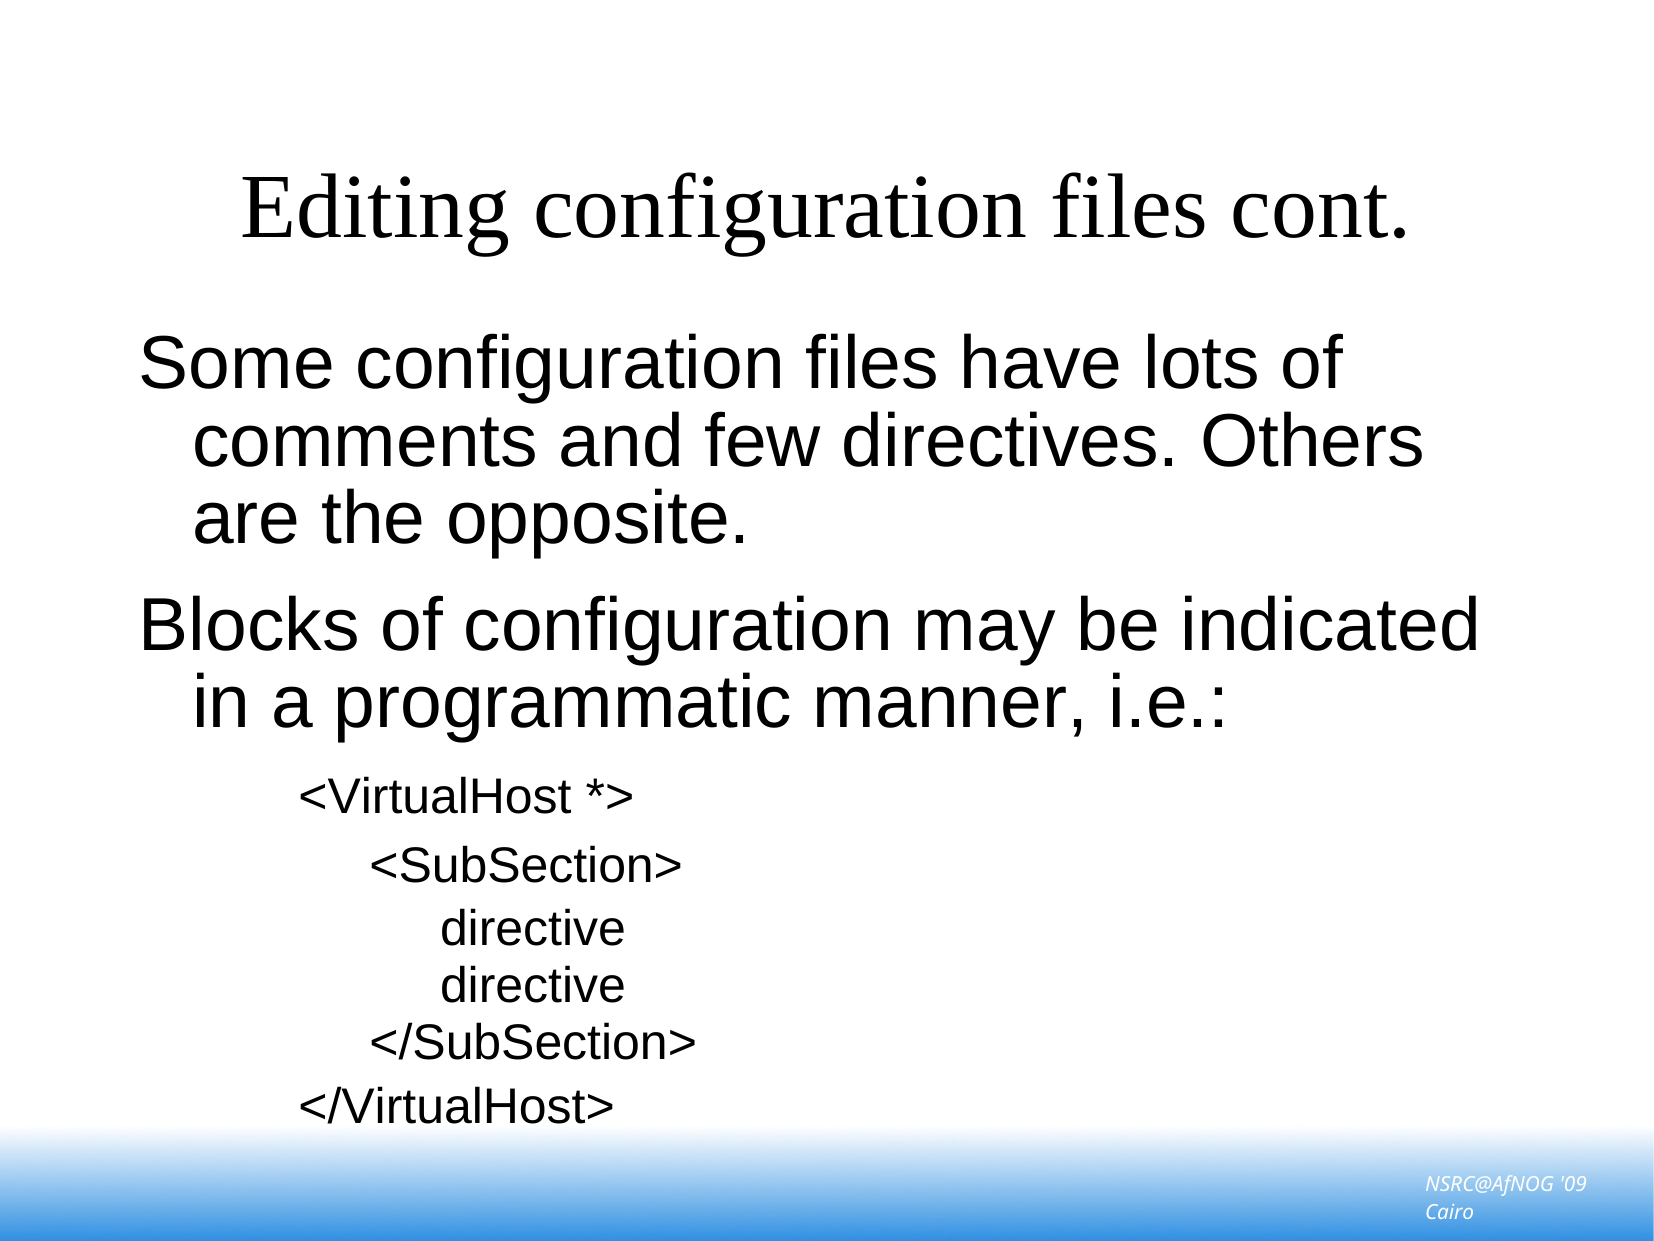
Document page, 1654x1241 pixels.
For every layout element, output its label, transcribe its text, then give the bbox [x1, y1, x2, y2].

list Some configuration files have lots of comments and few directives. Others are the opposite. Blocks of configuration may be indicated in a programmatic manner, i.e.: <VirtualHost *> <SubSection> directive directive </SubSection> </VirtualHost> [121, 327, 1534, 1141]
title Editing configuration files cont. [121, 102, 1534, 311]
picture [0, 1124, 1654, 1241]
